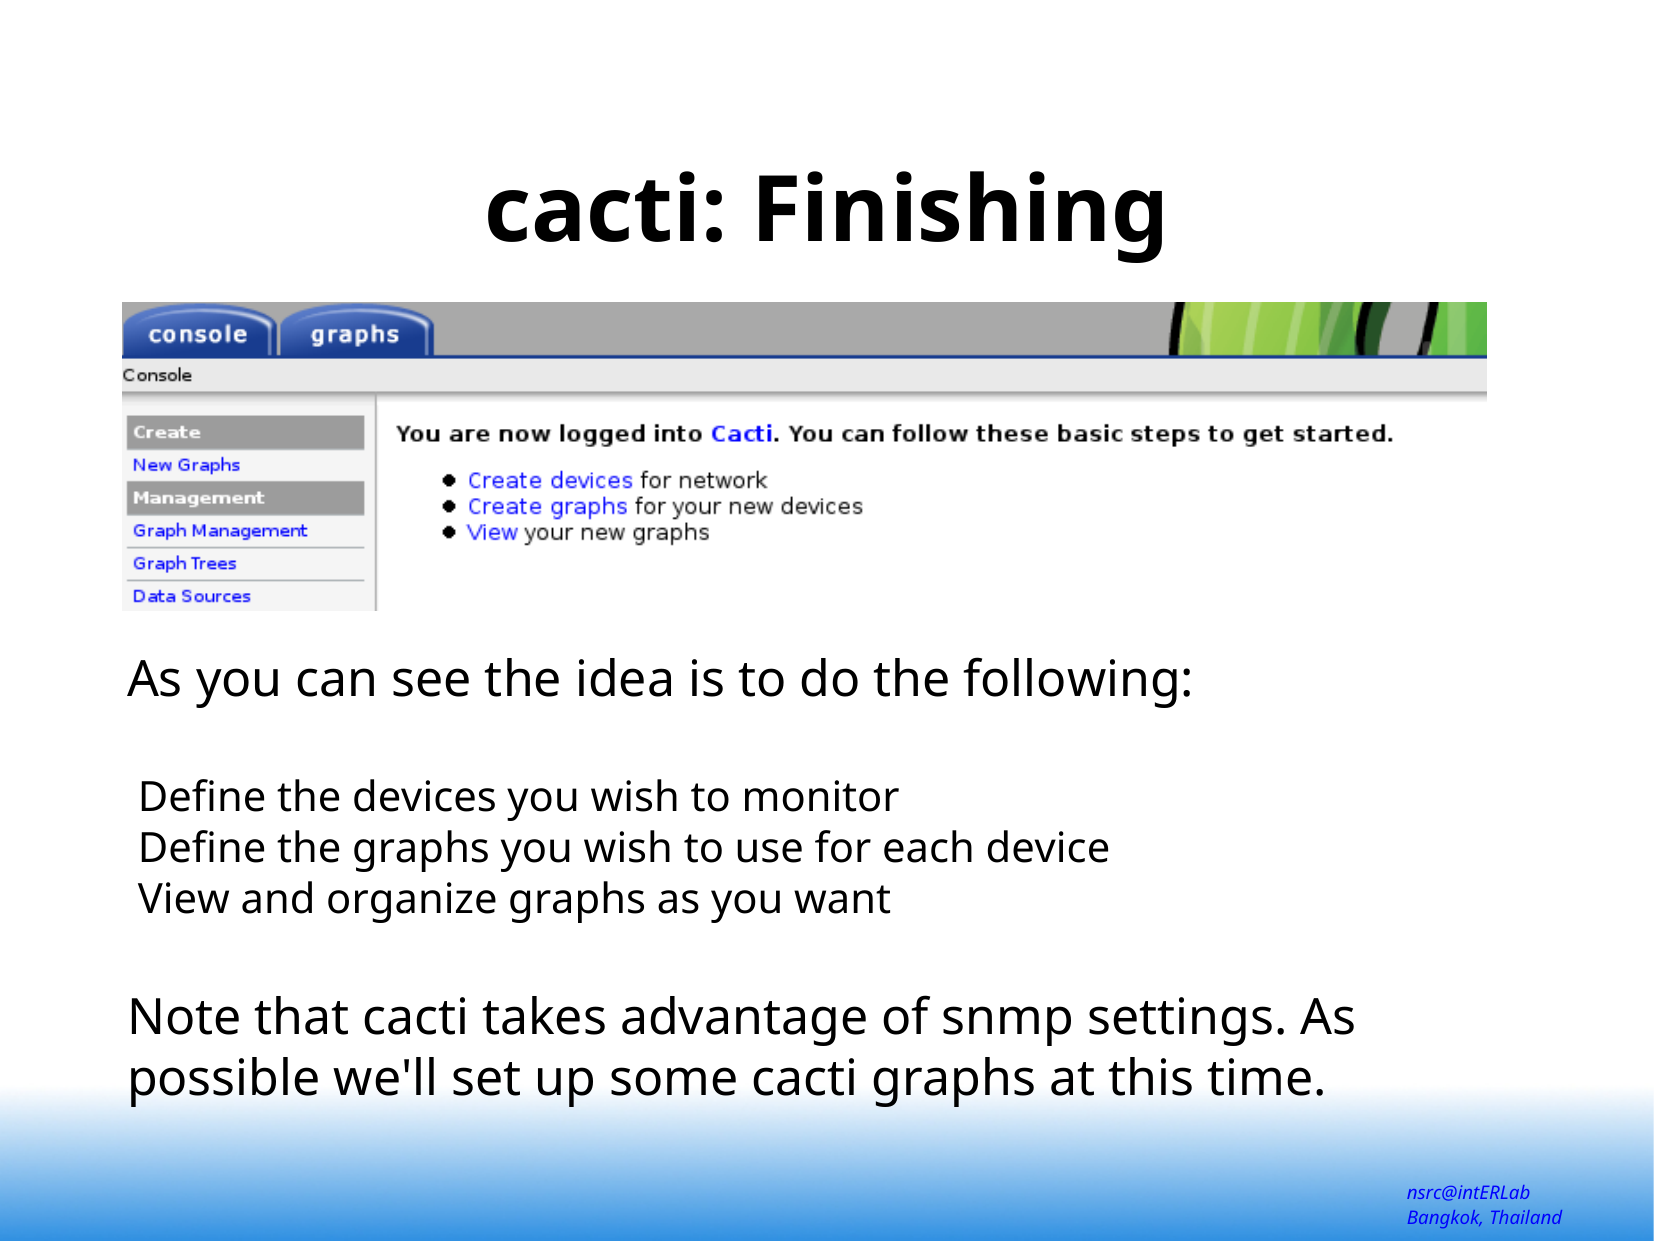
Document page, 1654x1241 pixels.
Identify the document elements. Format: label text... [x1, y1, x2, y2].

subtitle [121, 344, 1534, 1127]
subtitle [257, 1071, 271, 1092]
text_box As you can see the idea is to do the following: Define the devices you wish to monitor Define the graphs you wish to use for each device View and organize graphs as you want Note that cacti takes advantage of snmp settings. As possible we'll set up some cacti graphs at this time. [127, 647, 1557, 1064]
title cacti: Finishing [121, 102, 1534, 310]
picture [0, 1083, 1654, 1241]
picture [122, 302, 1487, 611]
